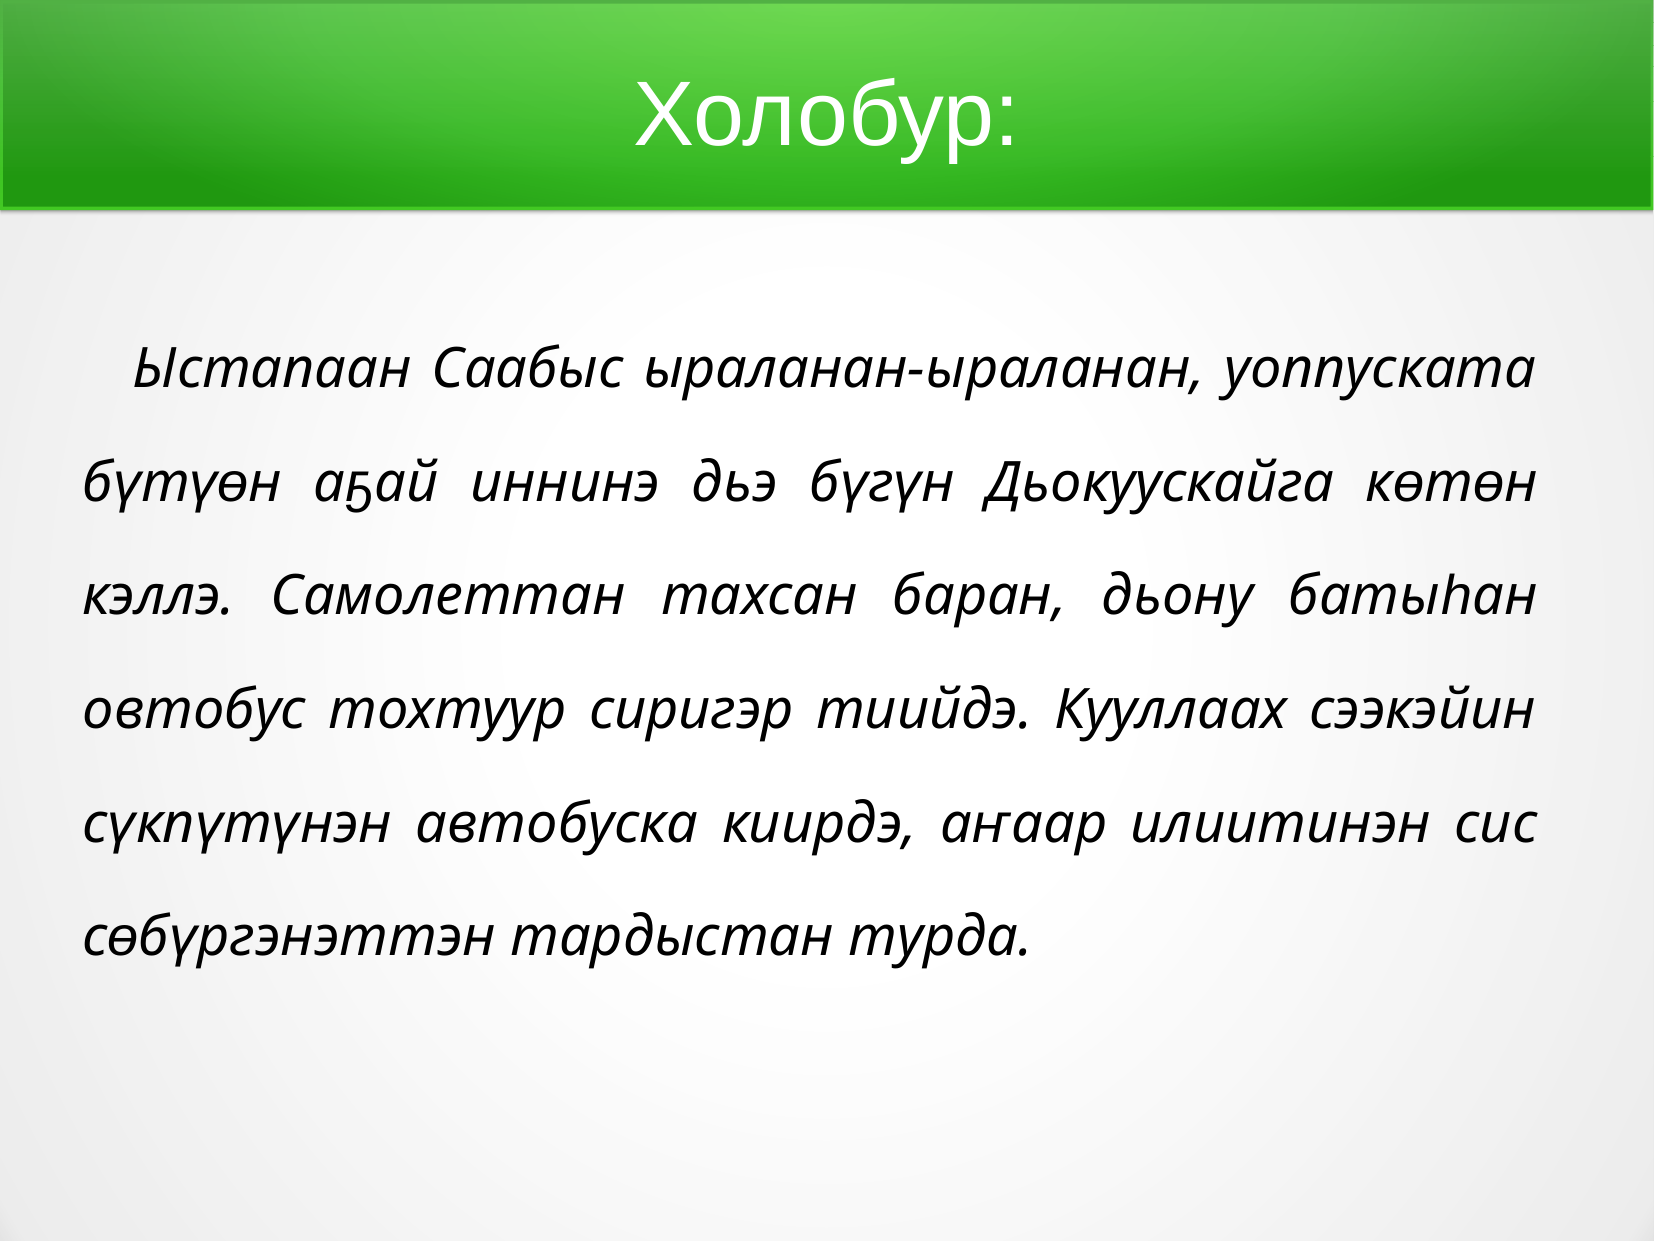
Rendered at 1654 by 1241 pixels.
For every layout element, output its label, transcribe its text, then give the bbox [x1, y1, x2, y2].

list Ыстапаан Саабыс ыраланан-ыраланан, уоппуската бүтүөн аҕай иннинэ дьэ бүгүн Дьокуускайга көтөн кэллэ. Самолеттан тахсан баран, дьону батыһан овтобус тохтуур сиригэр тиийдэ. Кууллаах сээкэйин сүкпүтүнэн автобуска киирдэ, аҥаар илиитинэн сис сөбүргэнэттэн тардыстан турда. [82, 290, 1538, 1010]
title Холобур: [82, 49, 1571, 179]
